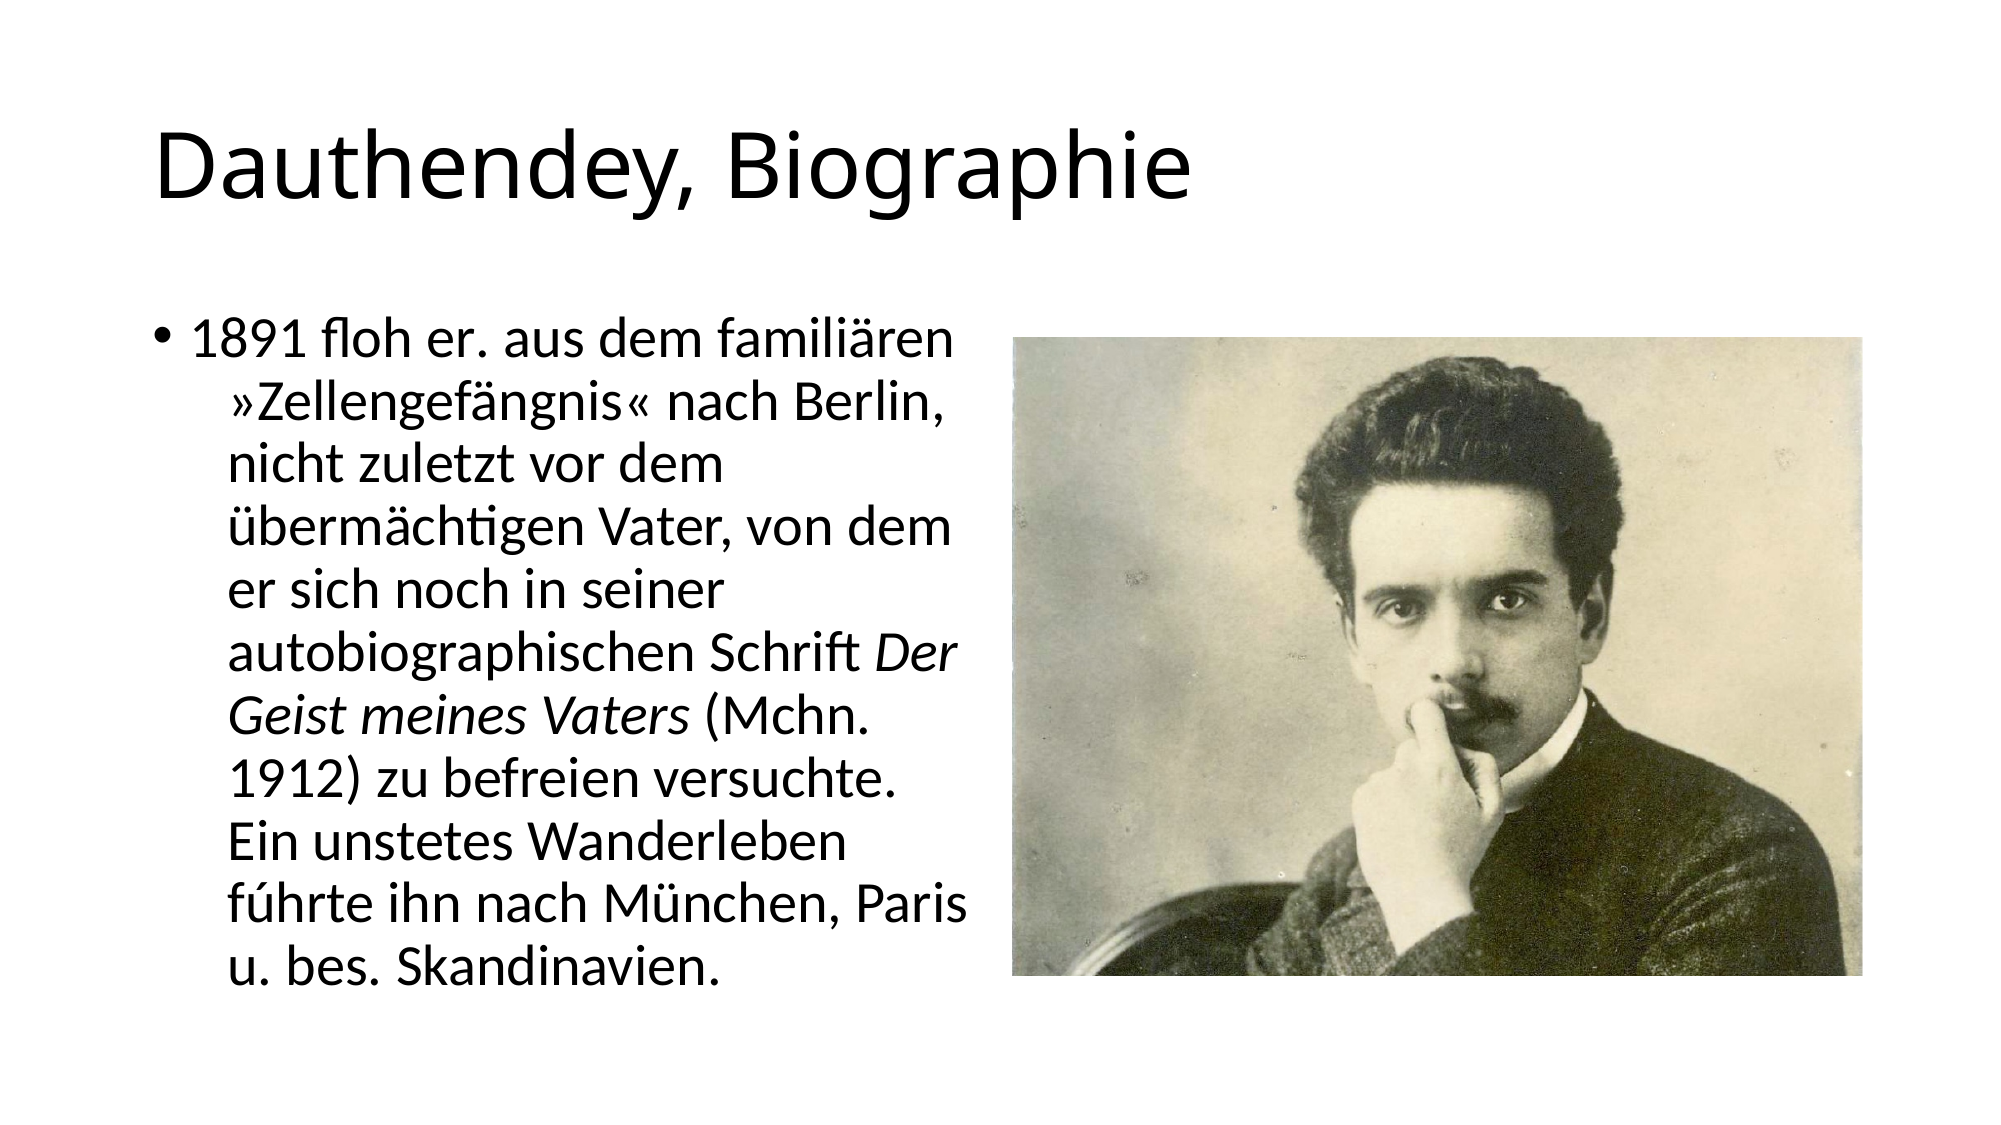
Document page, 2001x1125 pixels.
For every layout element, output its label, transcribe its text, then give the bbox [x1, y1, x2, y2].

picture [1012, 337, 1863, 976]
title Dauthendey, Biographie [137, 59, 1863, 278]
list 1891 floh er. aus dem familiären »Zellengefängnis« nach Berlin, nicht zuletzt vor dem übermächtigen Vater, von dem er sich noch in seiner autobiographischen Schrift Der Geist meines Vaters (Mchn. 1912) zu befreien versuchte. Ein unstetes Wanderleben fúhrte ihn nach München, Paris u. bes. Skandinavien. [137, 299, 988, 1014]
